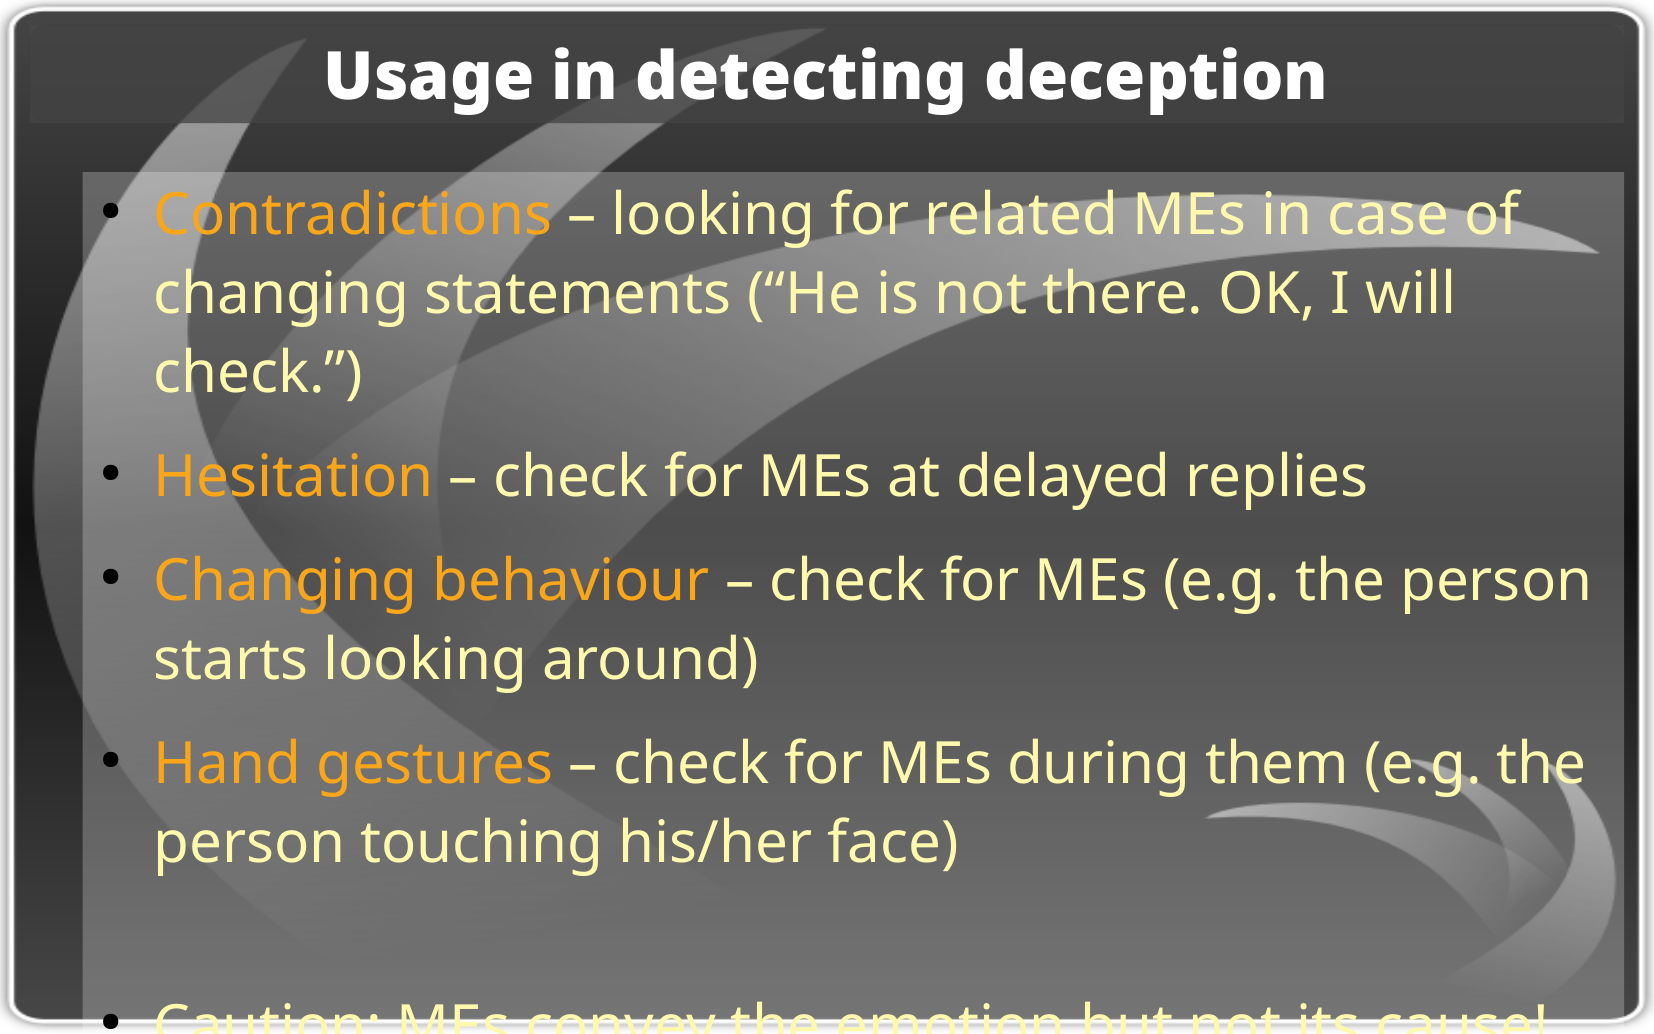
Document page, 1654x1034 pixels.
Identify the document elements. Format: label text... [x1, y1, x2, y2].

picture [0, 0, 1654, 1034]
list Contradictions – looking for related MEs in case of changing statements (“He is not there. OK, I will check.”) Hesitation – check for MEs at delayed replies Changing behaviour – check for MEs (e.g. the person starts looking around) Hand gestures – check for MEs during them (e.g. the person touching his/her face) Caution: MEs convey the emotion but not its cause! [82, 172, 1625, 962]
title Usage in detecting deception [29, 24, 1625, 124]
